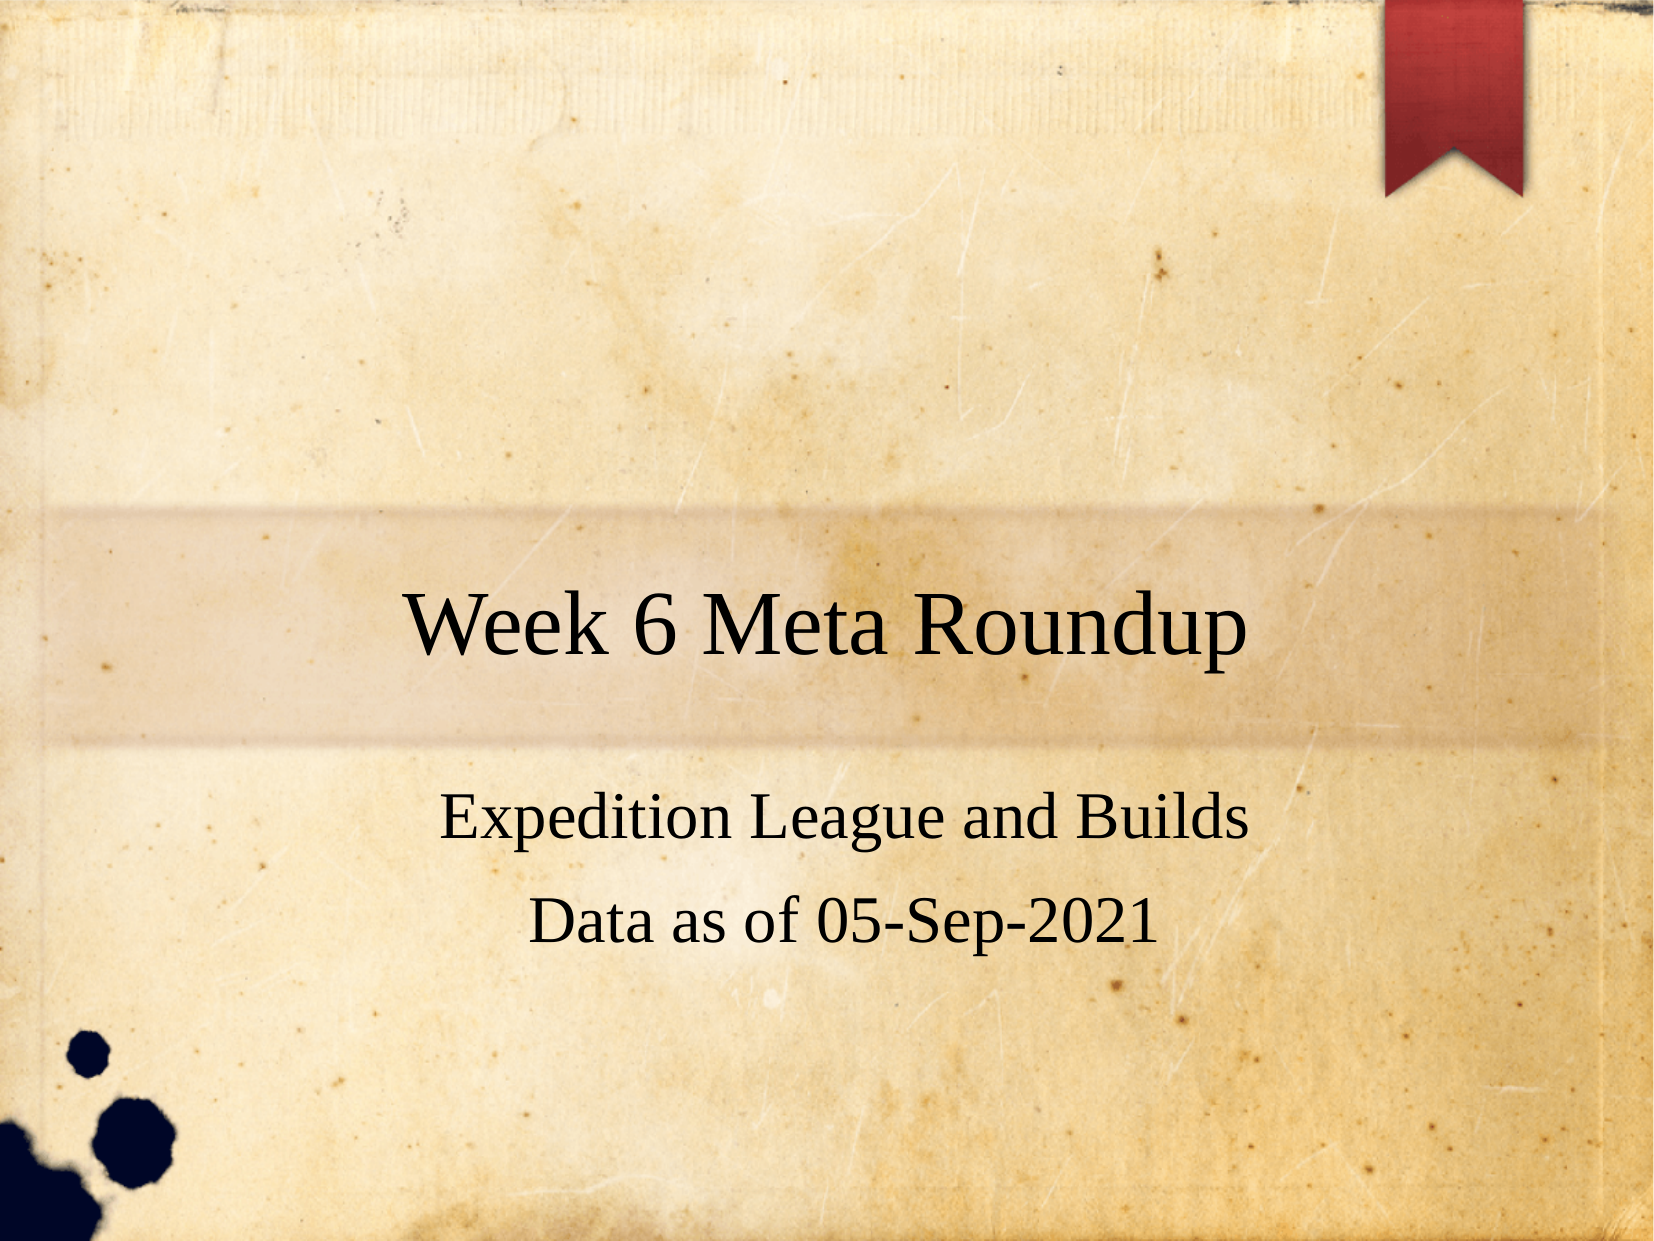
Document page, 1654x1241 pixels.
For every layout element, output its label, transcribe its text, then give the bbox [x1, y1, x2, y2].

picture [0, 0, 1654, 1241]
title Week 6 Meta Roundup [82, 519, 1571, 727]
list Expedition League and Builds Data as of 05-Sep-2021 [82, 779, 1538, 1205]
